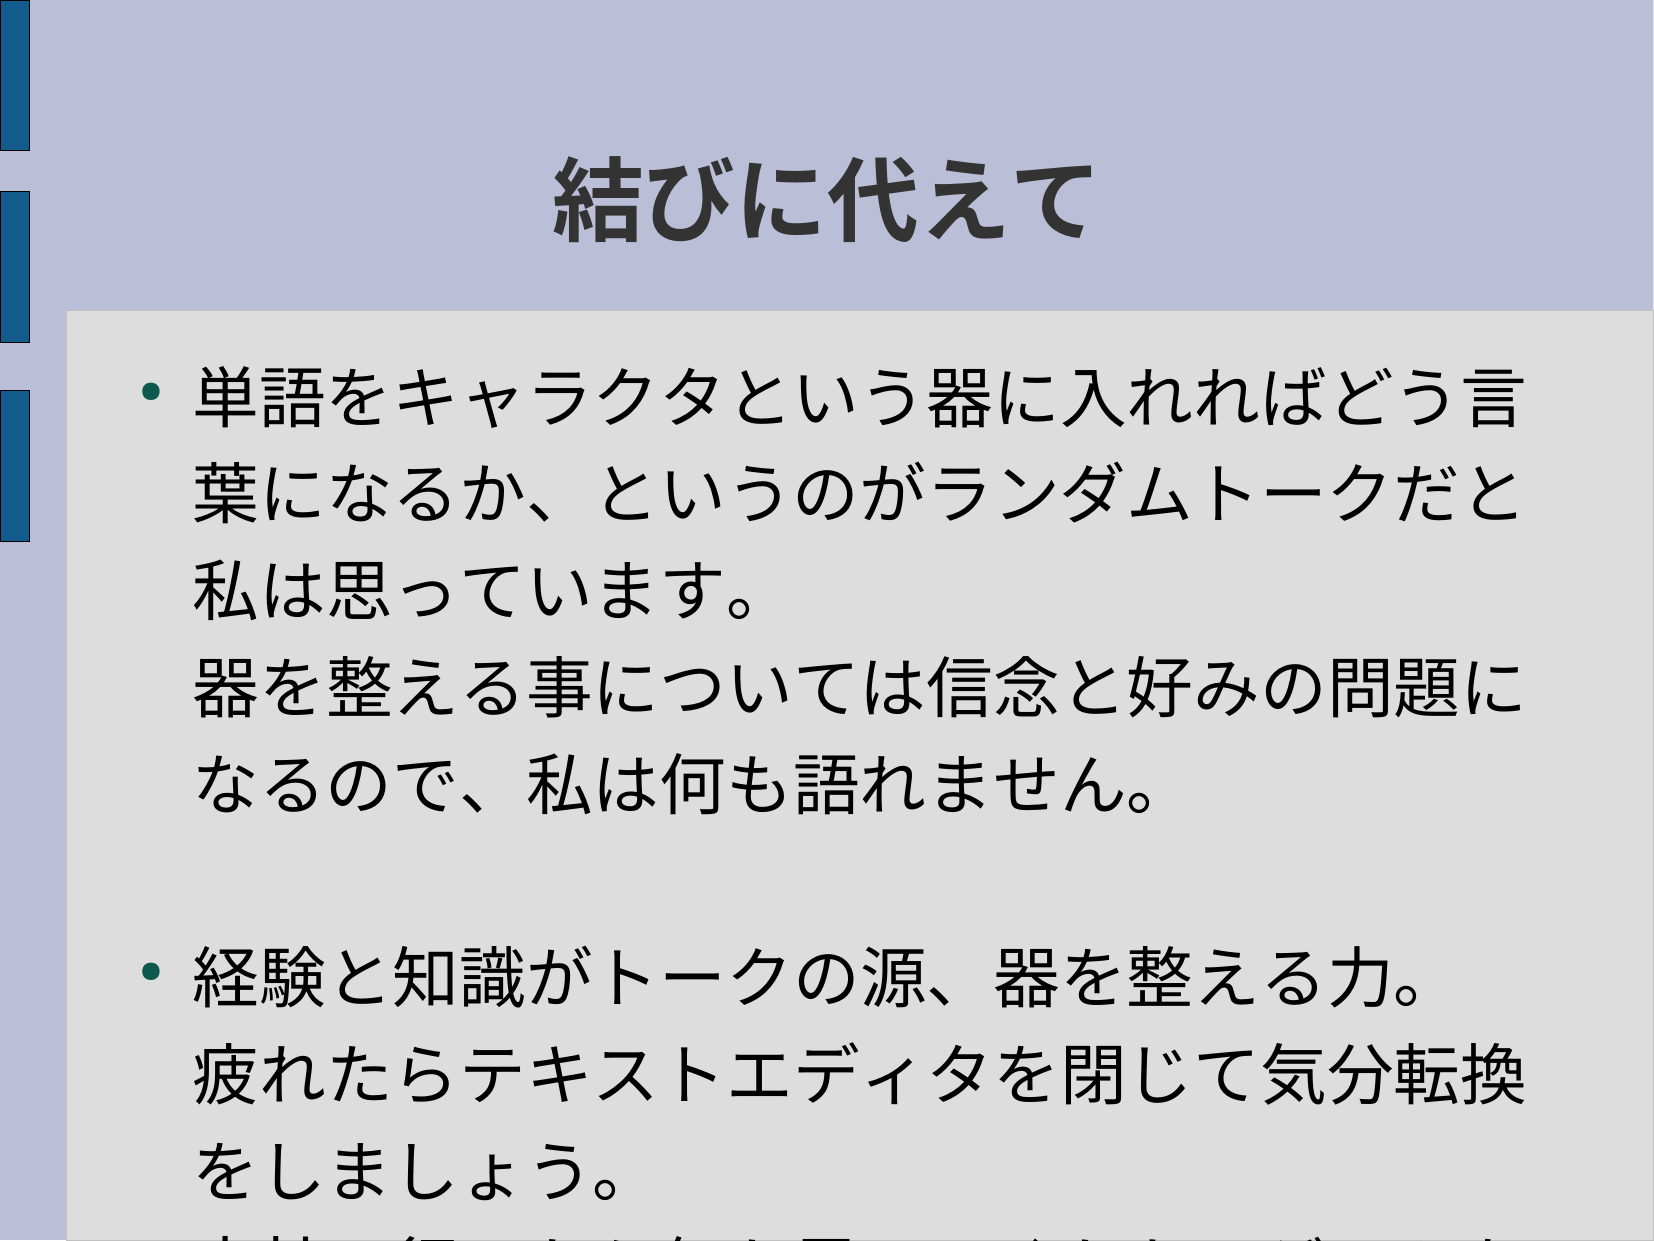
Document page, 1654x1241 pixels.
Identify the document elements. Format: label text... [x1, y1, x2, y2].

title 結びに代えて [121, 91, 1534, 299]
list 単語をキャラクタという器に入れればどう言葉になるか、というのがランダムトークだと私は思っています。 器を整える事については信念と好みの問題になるので、私は何も語れません。 経験と知識がトークの源、器を整える力。 疲れたらテキストエディタを閉じて気分転換をしましょう。 寺社に行ったら何か思いつくかも、ゲームをしたら何か思いつくかも。 [121, 344, 1534, 1127]
